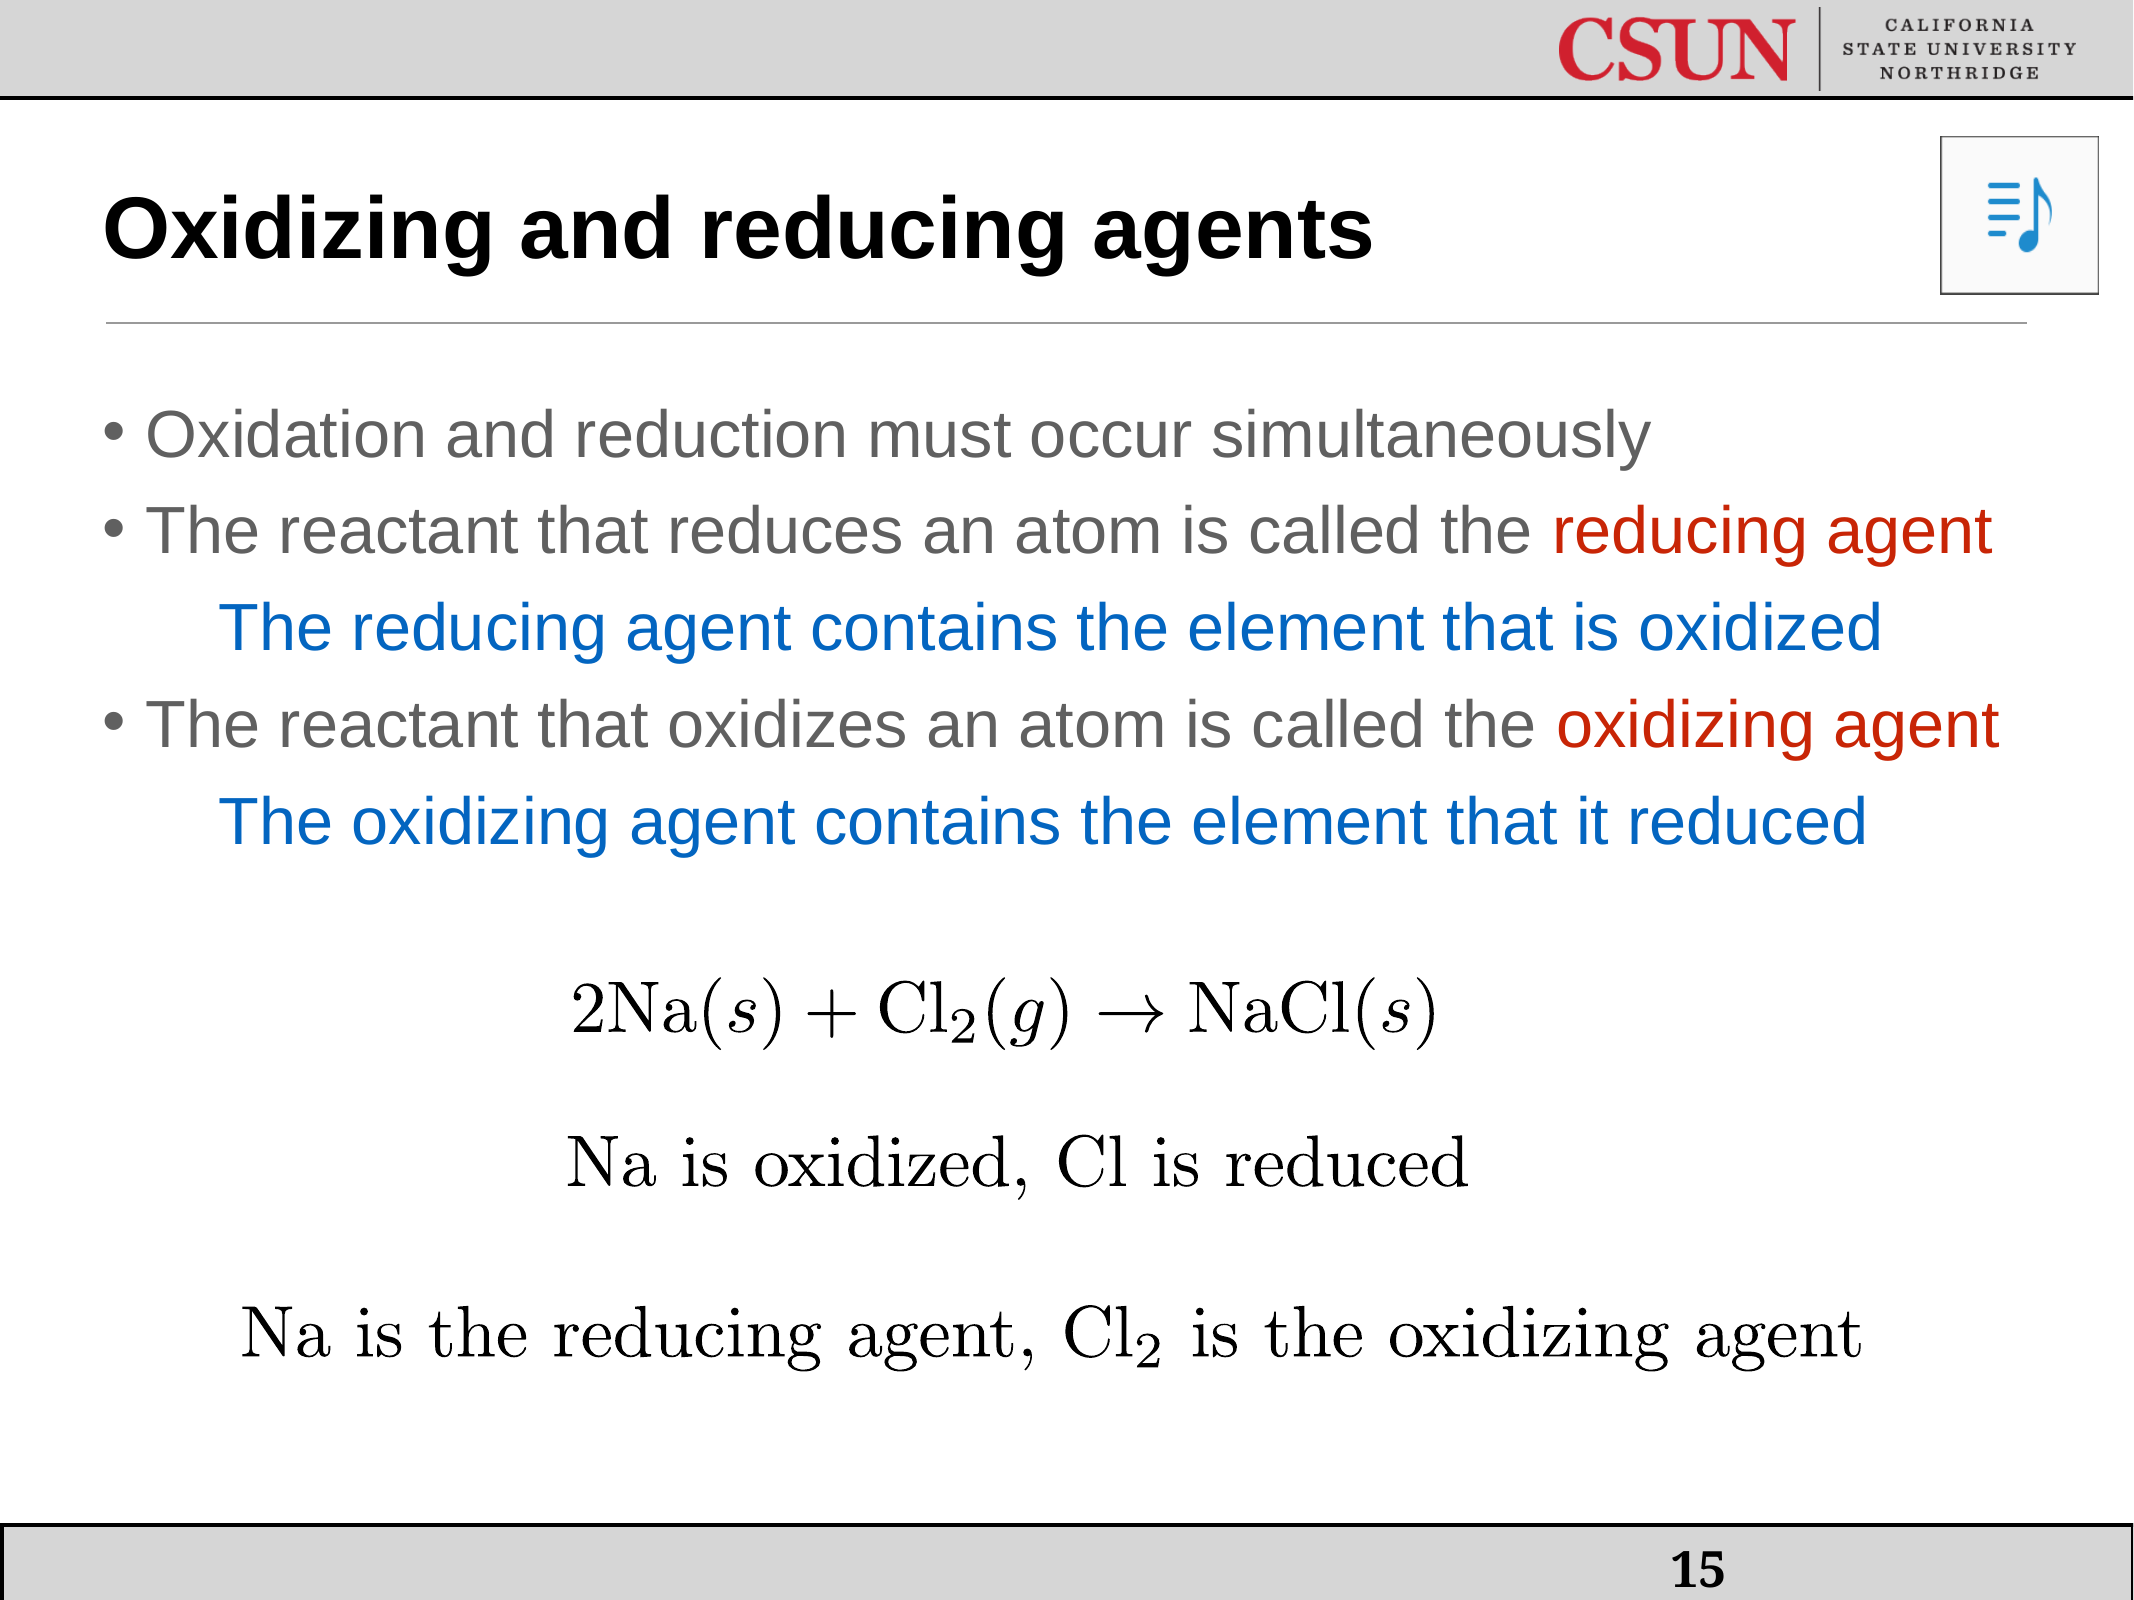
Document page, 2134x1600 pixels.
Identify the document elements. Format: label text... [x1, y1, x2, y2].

text_box [240, 1305, 1865, 1372]
title Oxidizing and reducing agents [93, 105, 2040, 285]
list Oxidation and reduction must occur simultaneously The reactant that reduces an atom is called the reducing agent The reducing agent contains the element that is oxidized The reactant that oxidizes an atom is called the oxidizing agent The oxidizing agent contains the element that it reduced [93, 382, 2040, 1084]
text_box [565, 1134, 1471, 1201]
text_box [570, 977, 1441, 1051]
picture [1559, 7, 2076, 91]
text_box [1939, 135, 2101, 296]
